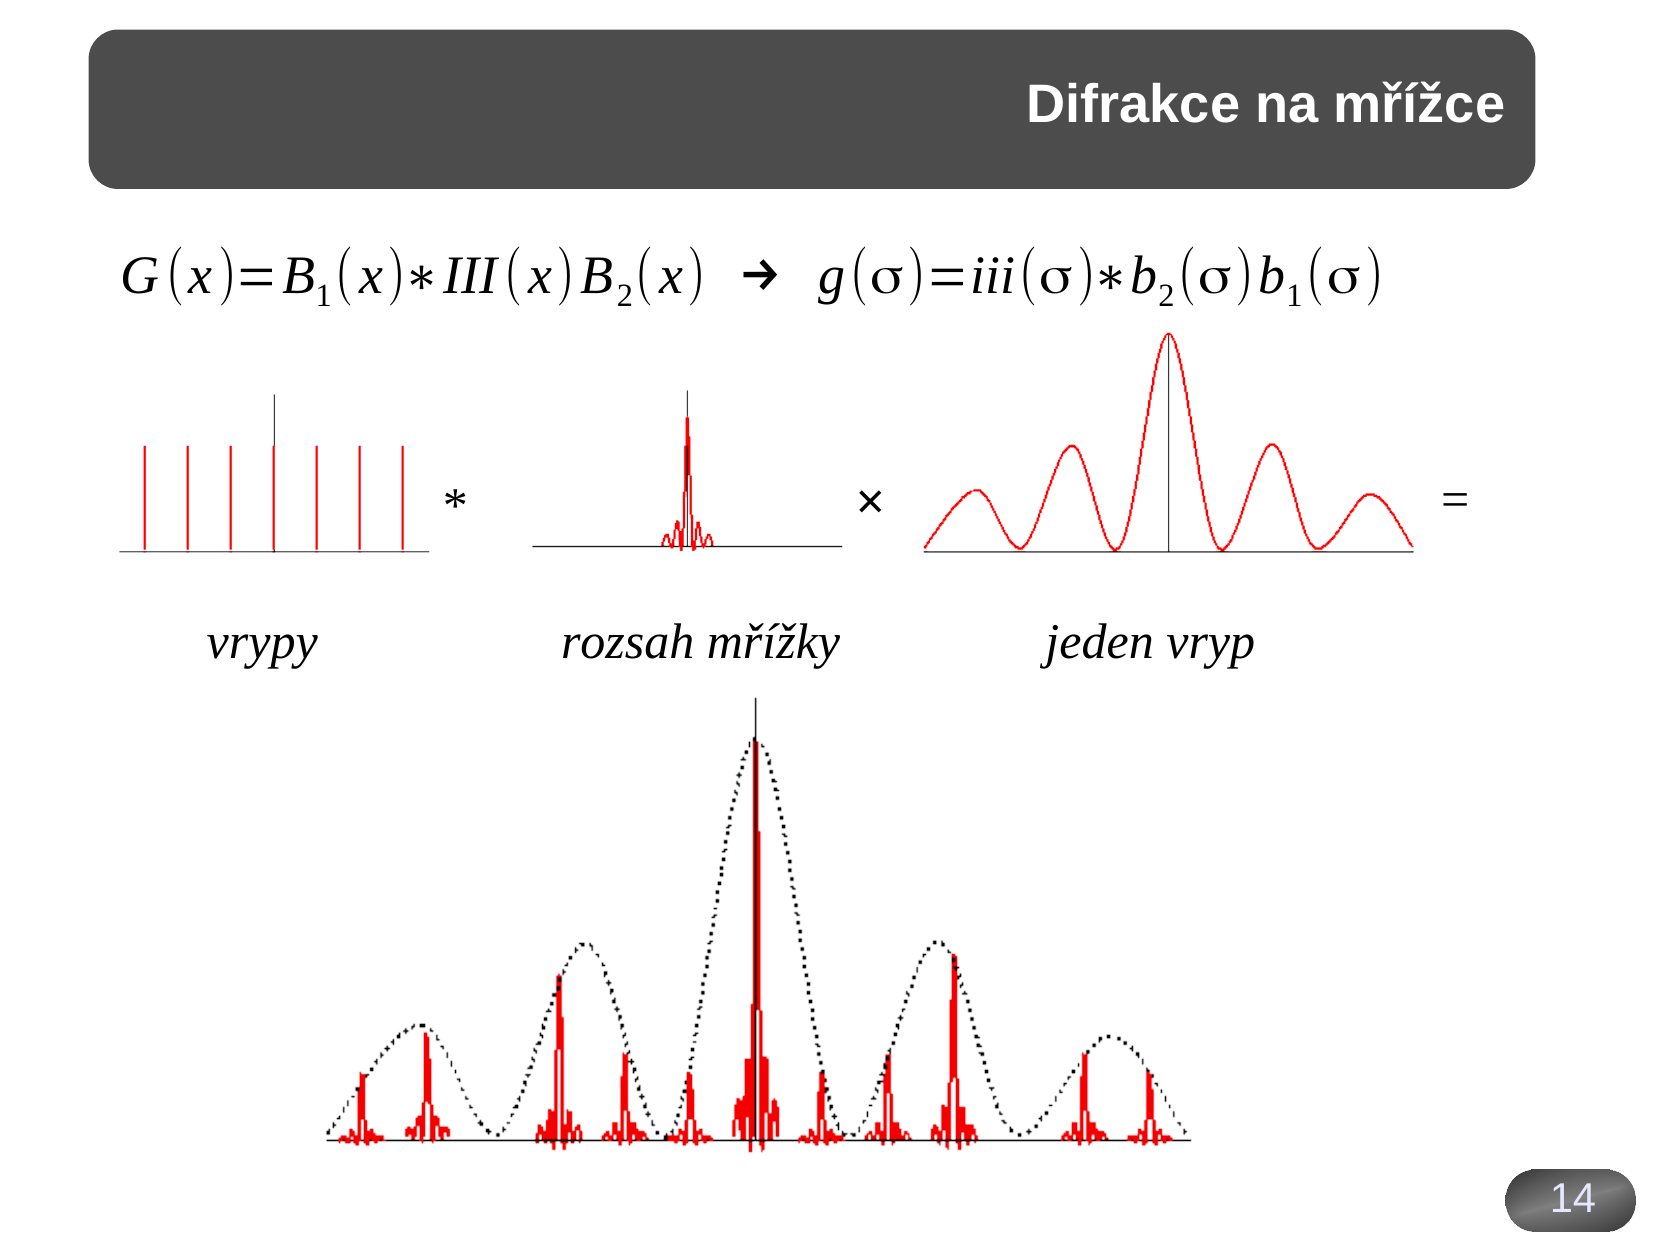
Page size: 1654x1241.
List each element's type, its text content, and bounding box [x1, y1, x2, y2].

text_box jeden vryp [1045, 614, 1256, 670]
picture [0, 0, 1654, 1241]
text_box rozsah mřížky [561, 614, 839, 670]
chart [115, 243, 1389, 314]
text_box × [856, 466, 897, 526]
title Difrakce na mřížce [118, 59, 1506, 148]
text_box = [1440, 472, 1470, 528]
text_box * [442, 478, 469, 534]
text_box vrypy [206, 614, 318, 670]
